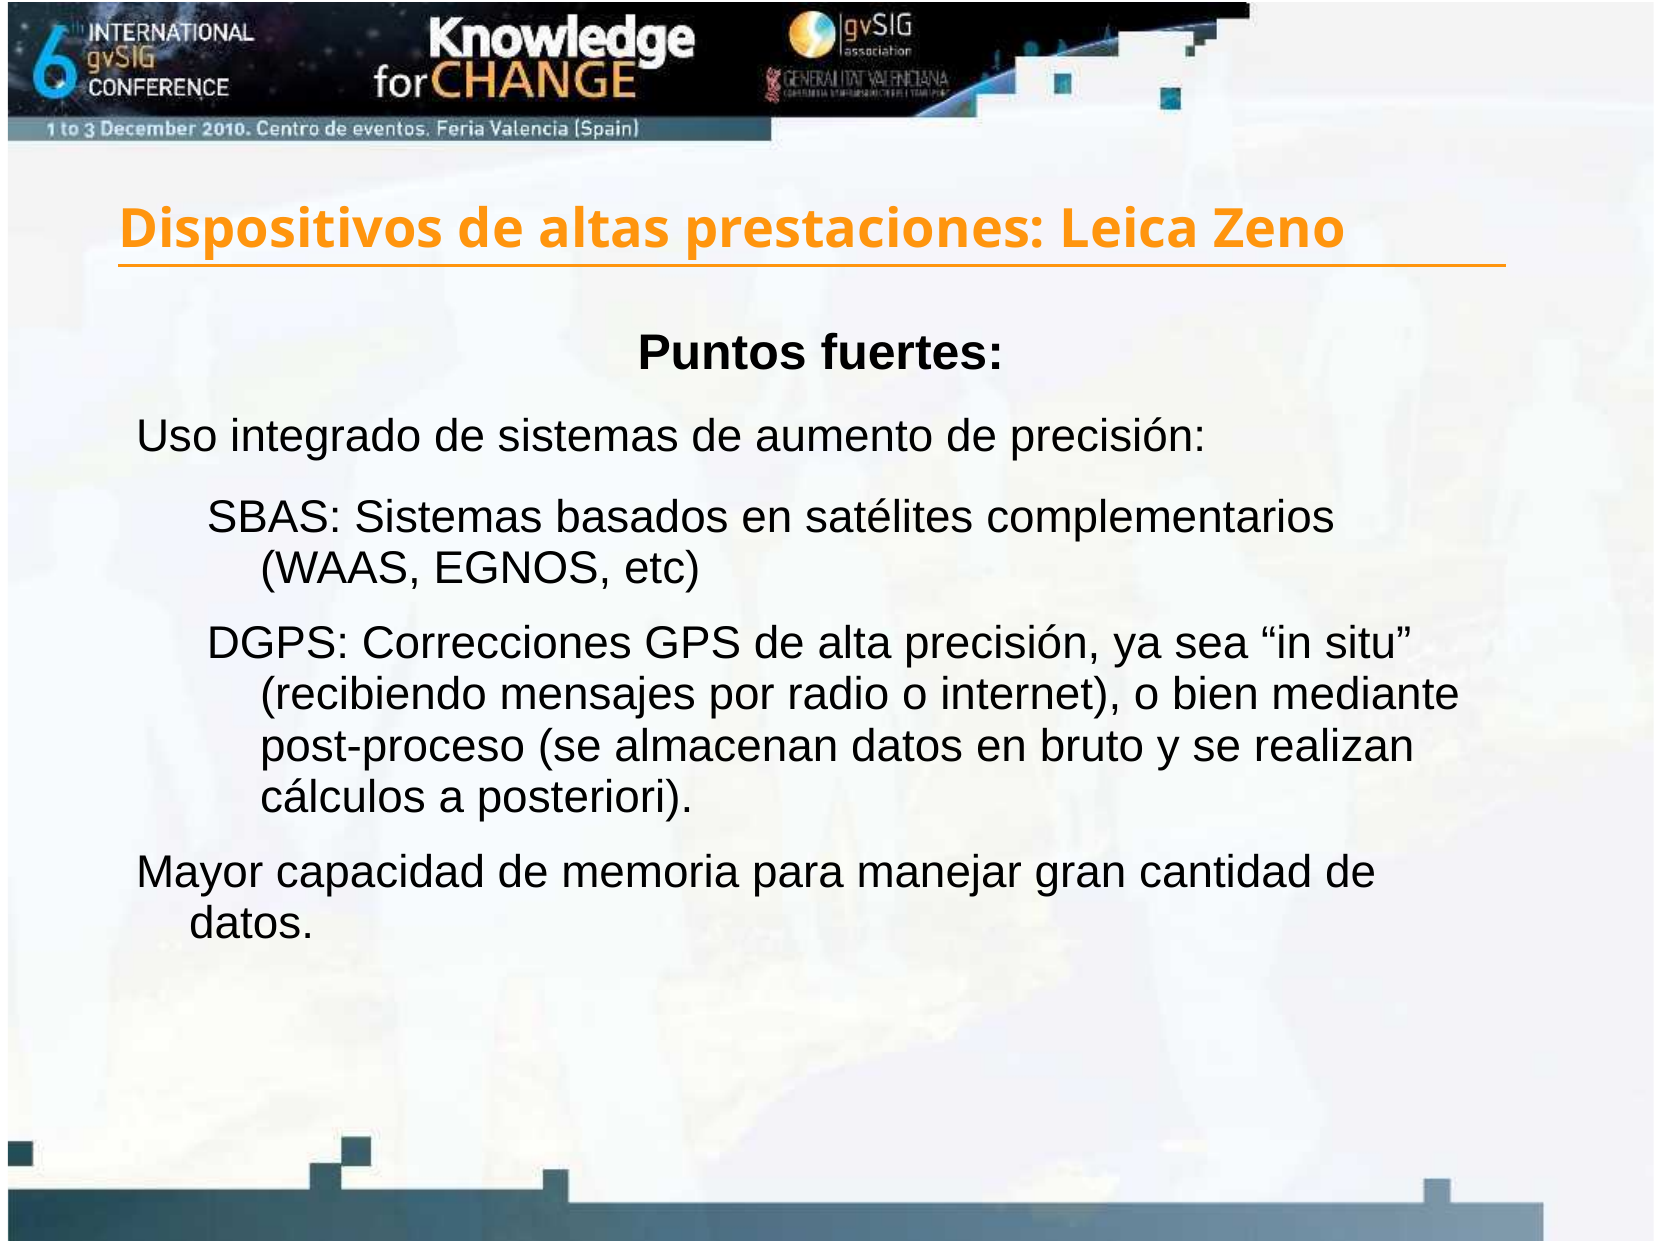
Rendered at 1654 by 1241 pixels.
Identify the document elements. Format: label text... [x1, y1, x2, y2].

list Puntos fuertes: Uso integrado de sistemas de aumento de precisión: SBAS: Sistemas basados en satélites complementarios (WAAS, EGNOS, etc) DGPS: Correcciones GPS de alta precisión, ya sea “in situ” (recibiendo mensajes por radio o internet), o bien mediante post-proceso (se almacenan datos en bruto y se realizan cálculos a posteriori). Mayor capacidad de memoria para manejar gran cantidad de datos. [118, 324, 1506, 1123]
picture [7, 2, 1654, 1241]
title Dispositivos de altas prestaciones: Leica Zeno [118, 122, 1607, 330]
